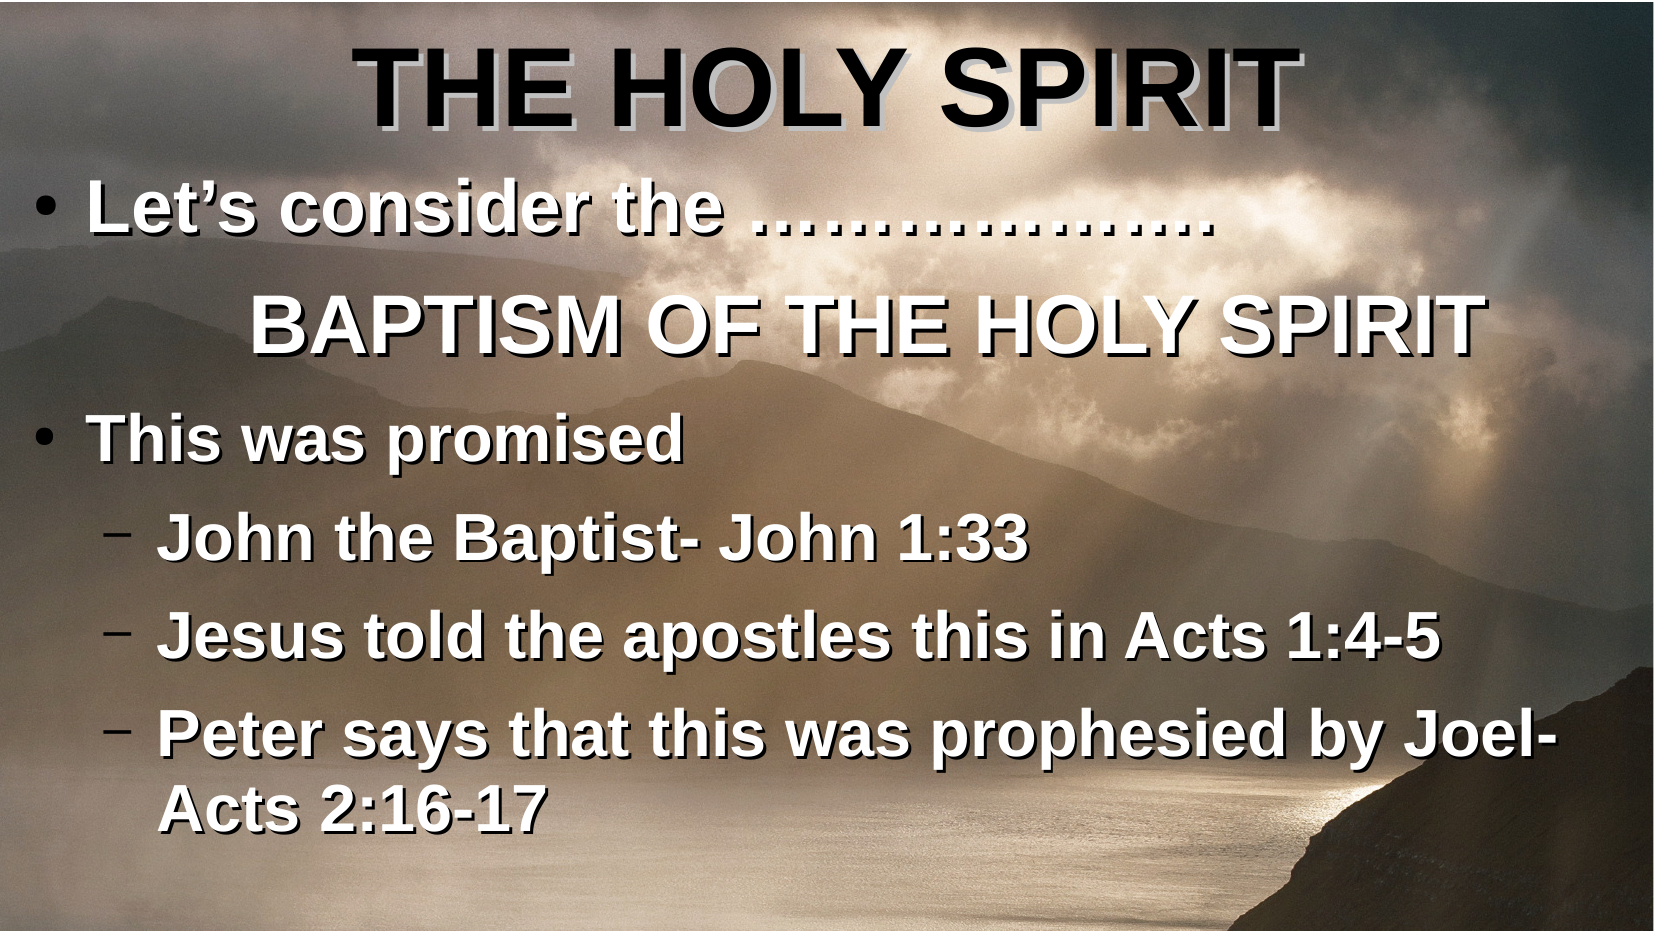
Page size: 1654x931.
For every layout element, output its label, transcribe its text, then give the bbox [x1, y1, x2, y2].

title THE HOLY SPIRIT [82, 9, 1571, 165]
picture [0, 2, 1654, 931]
list Let’s consider the ………………. BAPTISM OF THE HOLY SPIRIT This was promised John the Baptist- John 1:33 Jesus told the apostles this in Acts 1:4-5 Peter says that this was prophesied by Joel- Acts 2:16-17 [15, 165, 1651, 931]
